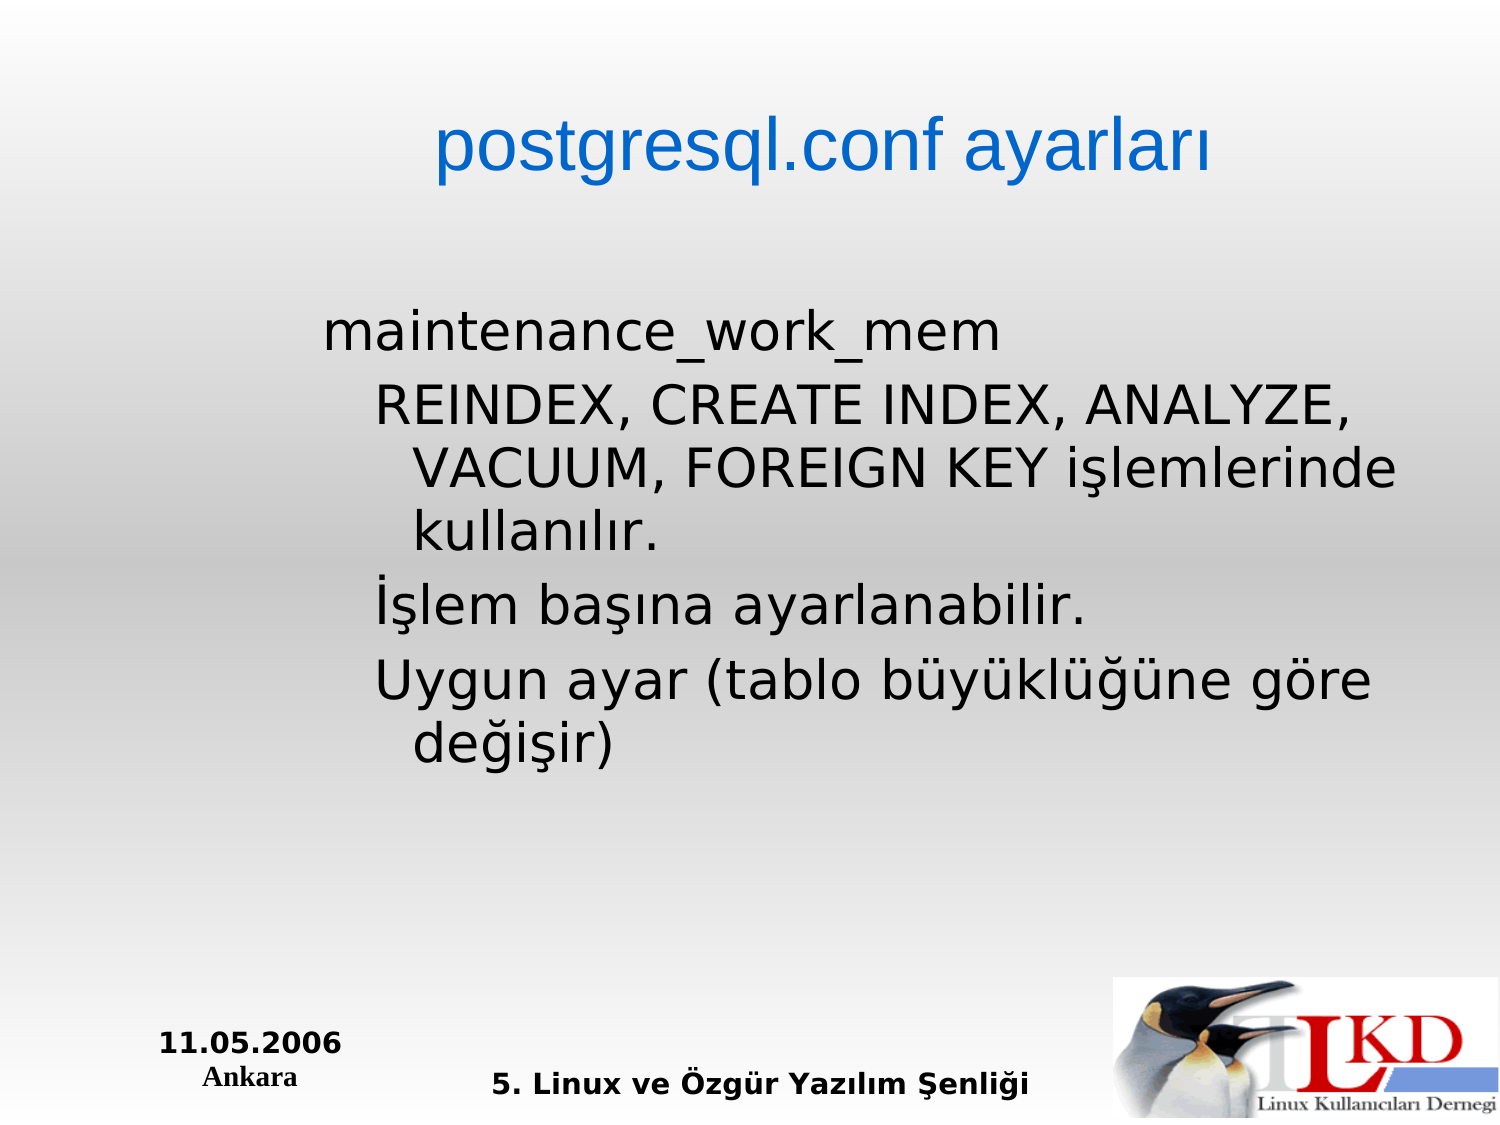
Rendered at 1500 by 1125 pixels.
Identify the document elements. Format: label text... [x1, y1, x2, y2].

picture [1113, 977, 1499, 1118]
list maintenance_work_mem REINDEX, CREATE INDEX, ANALYZE, VACUUM, FOREIGN KEY işlemlerinde kullanılır. İşlem başına ayarlanabilir. Uygun ayar (tablo büyüklüğüne göre değişir) [224, 299, 1425, 975]
title postgresql.conf ayarları [224, 49, 1425, 238]
